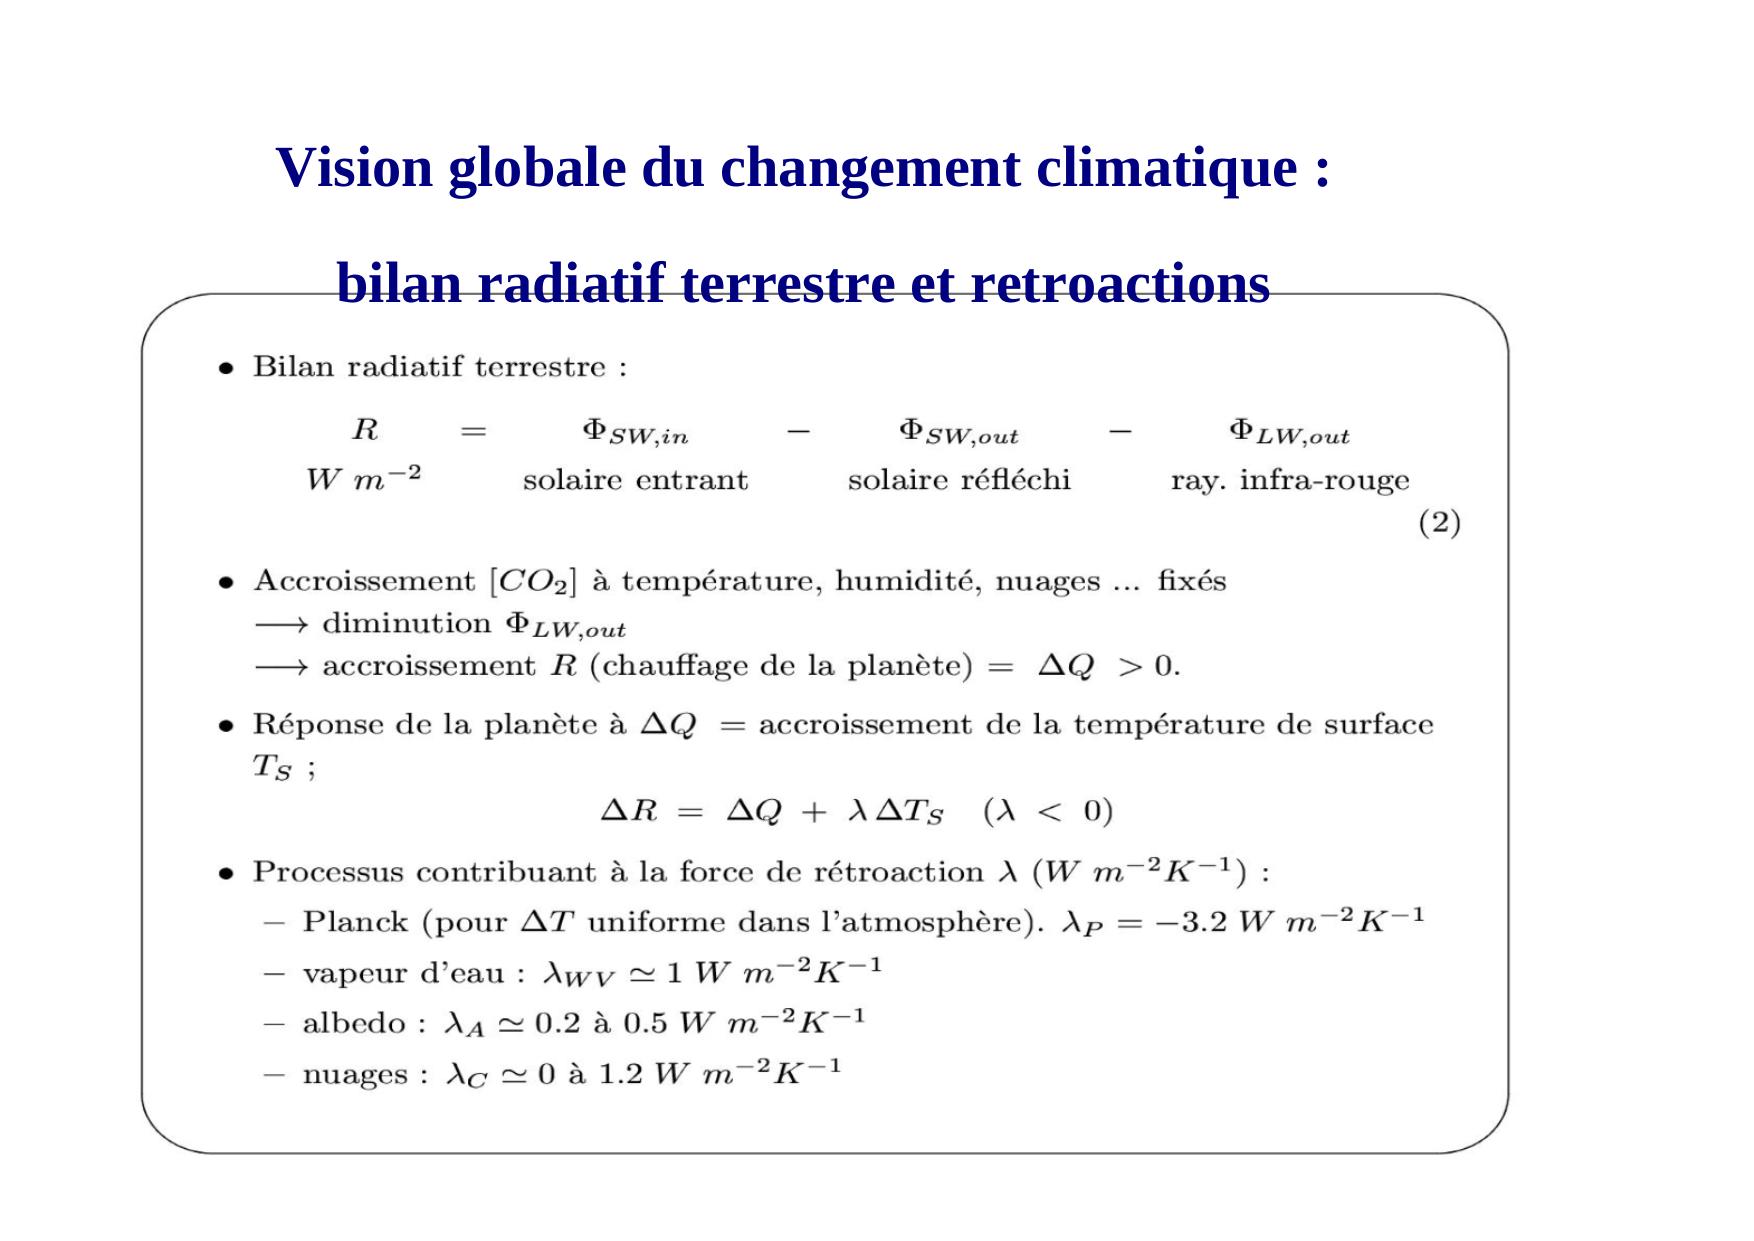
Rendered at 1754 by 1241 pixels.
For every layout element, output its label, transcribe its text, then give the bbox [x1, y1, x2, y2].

text_box Vision globale du changement climatique : bilan radiatif terrestre et retroactions [260, 75, 1384, 271]
picture [543, 277, 553, 299]
picture [0, 194, 1754, 1224]
picture [348, 278, 358, 300]
